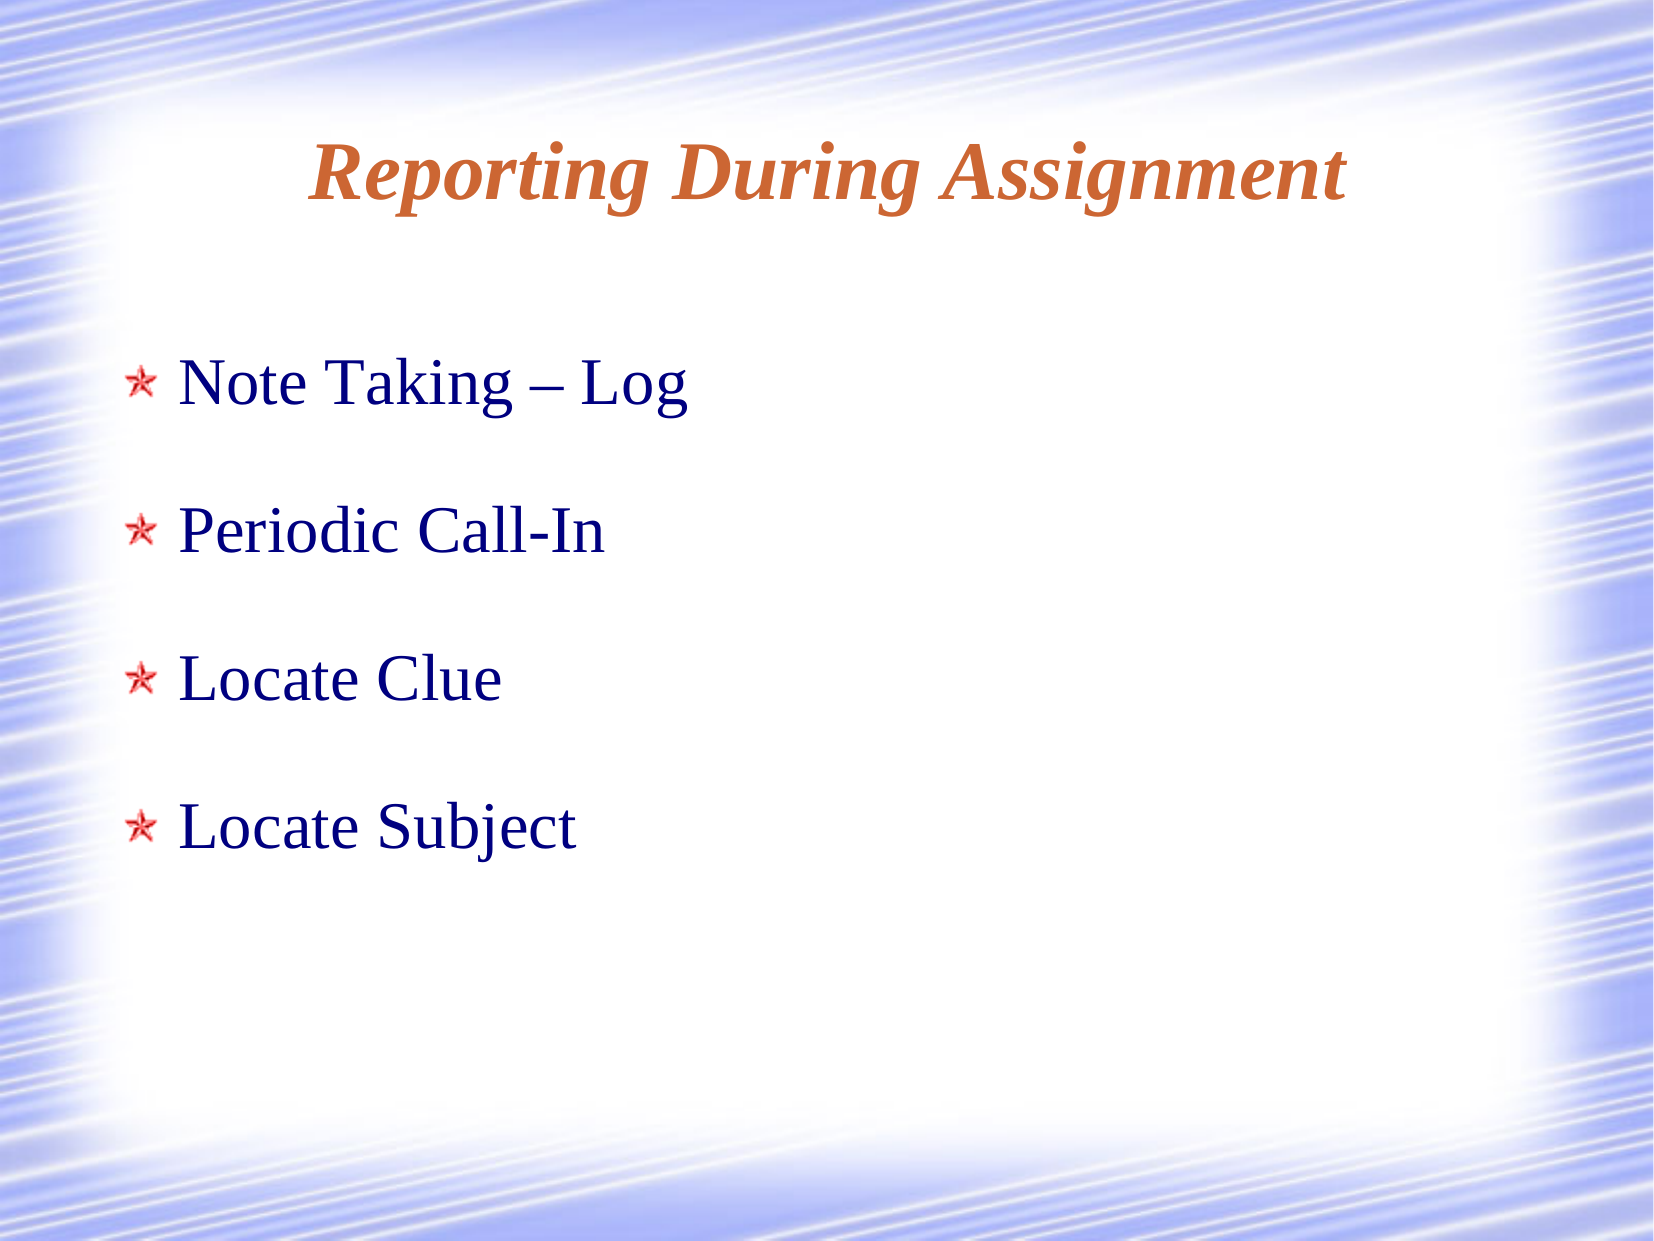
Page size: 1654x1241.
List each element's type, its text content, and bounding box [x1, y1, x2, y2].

picture [0, 0, 1654, 1241]
list Note Taking – Log Periodic Call-In Locate Clue Locate Subject [121, 344, 1534, 1065]
title Reporting During Assignment [121, 67, 1534, 275]
